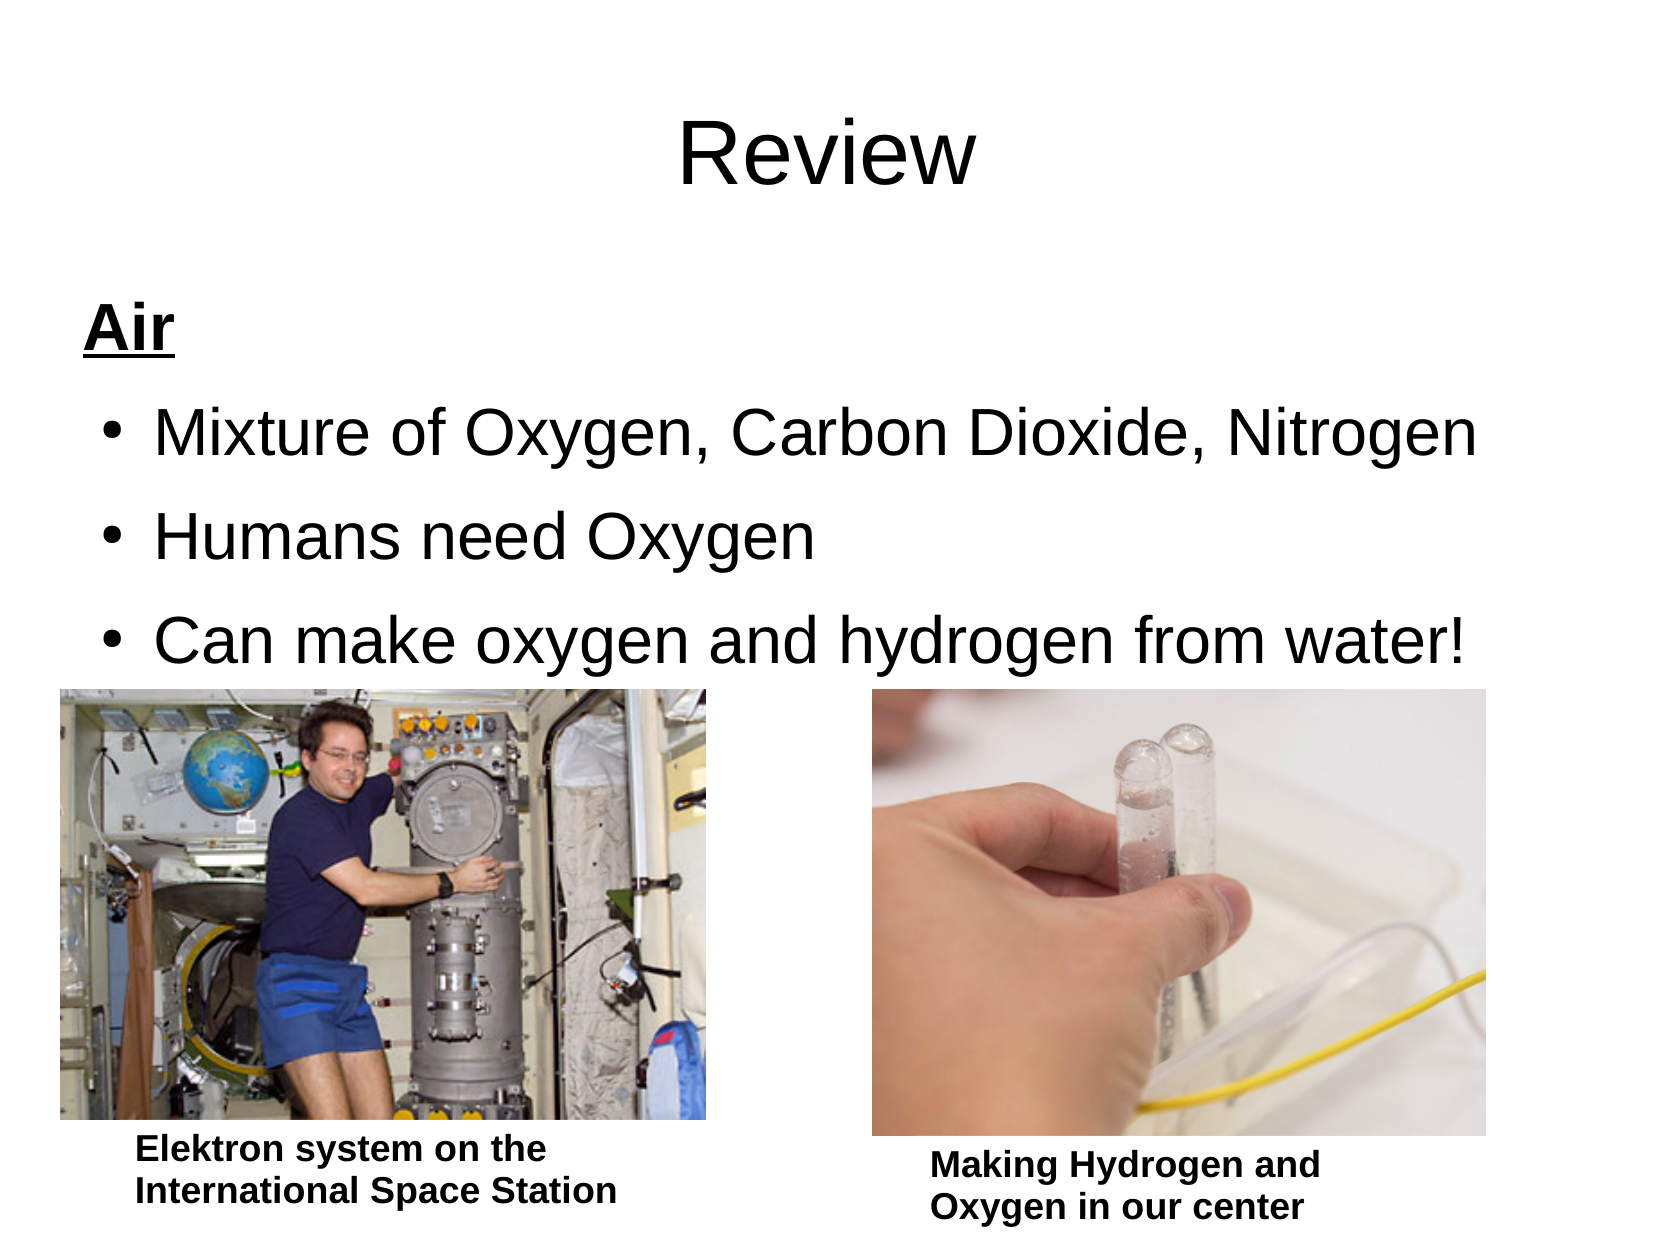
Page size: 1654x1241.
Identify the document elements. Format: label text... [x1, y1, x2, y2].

text_box Elektron system on the International Space Station [120, 1119, 646, 1219]
title Review [82, 49, 1571, 257]
picture [872, 689, 1486, 1136]
text_box Making Hydrogen and Oxygen in our center [915, 1135, 1441, 1235]
picture [60, 689, 706, 1120]
list Air Mixture of Oxygen, Carbon Dioxide, Nitrogen Humans need Oxygen Can make oxygen and hydrogen from water! [82, 290, 1571, 1010]
